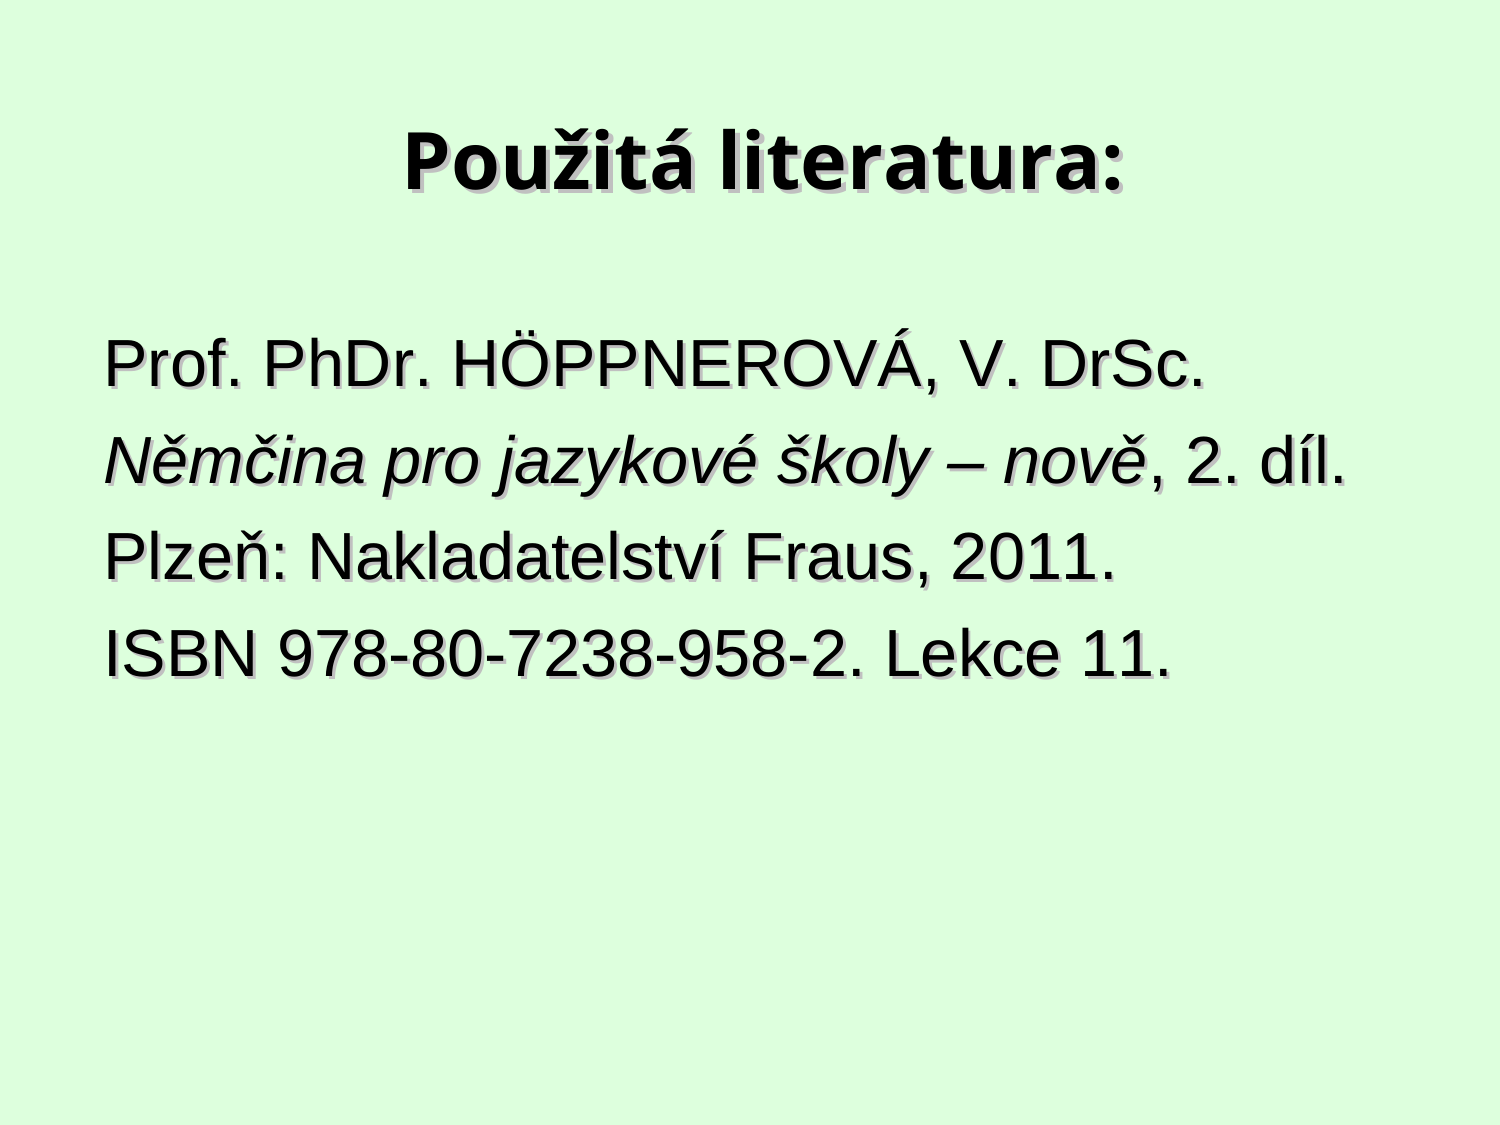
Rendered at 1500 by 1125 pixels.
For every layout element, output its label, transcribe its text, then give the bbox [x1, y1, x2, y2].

list Prof. PhDr. HÖPPNEROVÁ, V. DrSc. Němčina pro jazykové školy – nově, 2. díl. Plzeň: Nakladatelství Fraus, 2011. ISBN 978-80-7238-958-2. Lekce 11. [88, 312, 1452, 1000]
title Použitá literatura: [75, 40, 1451, 276]
